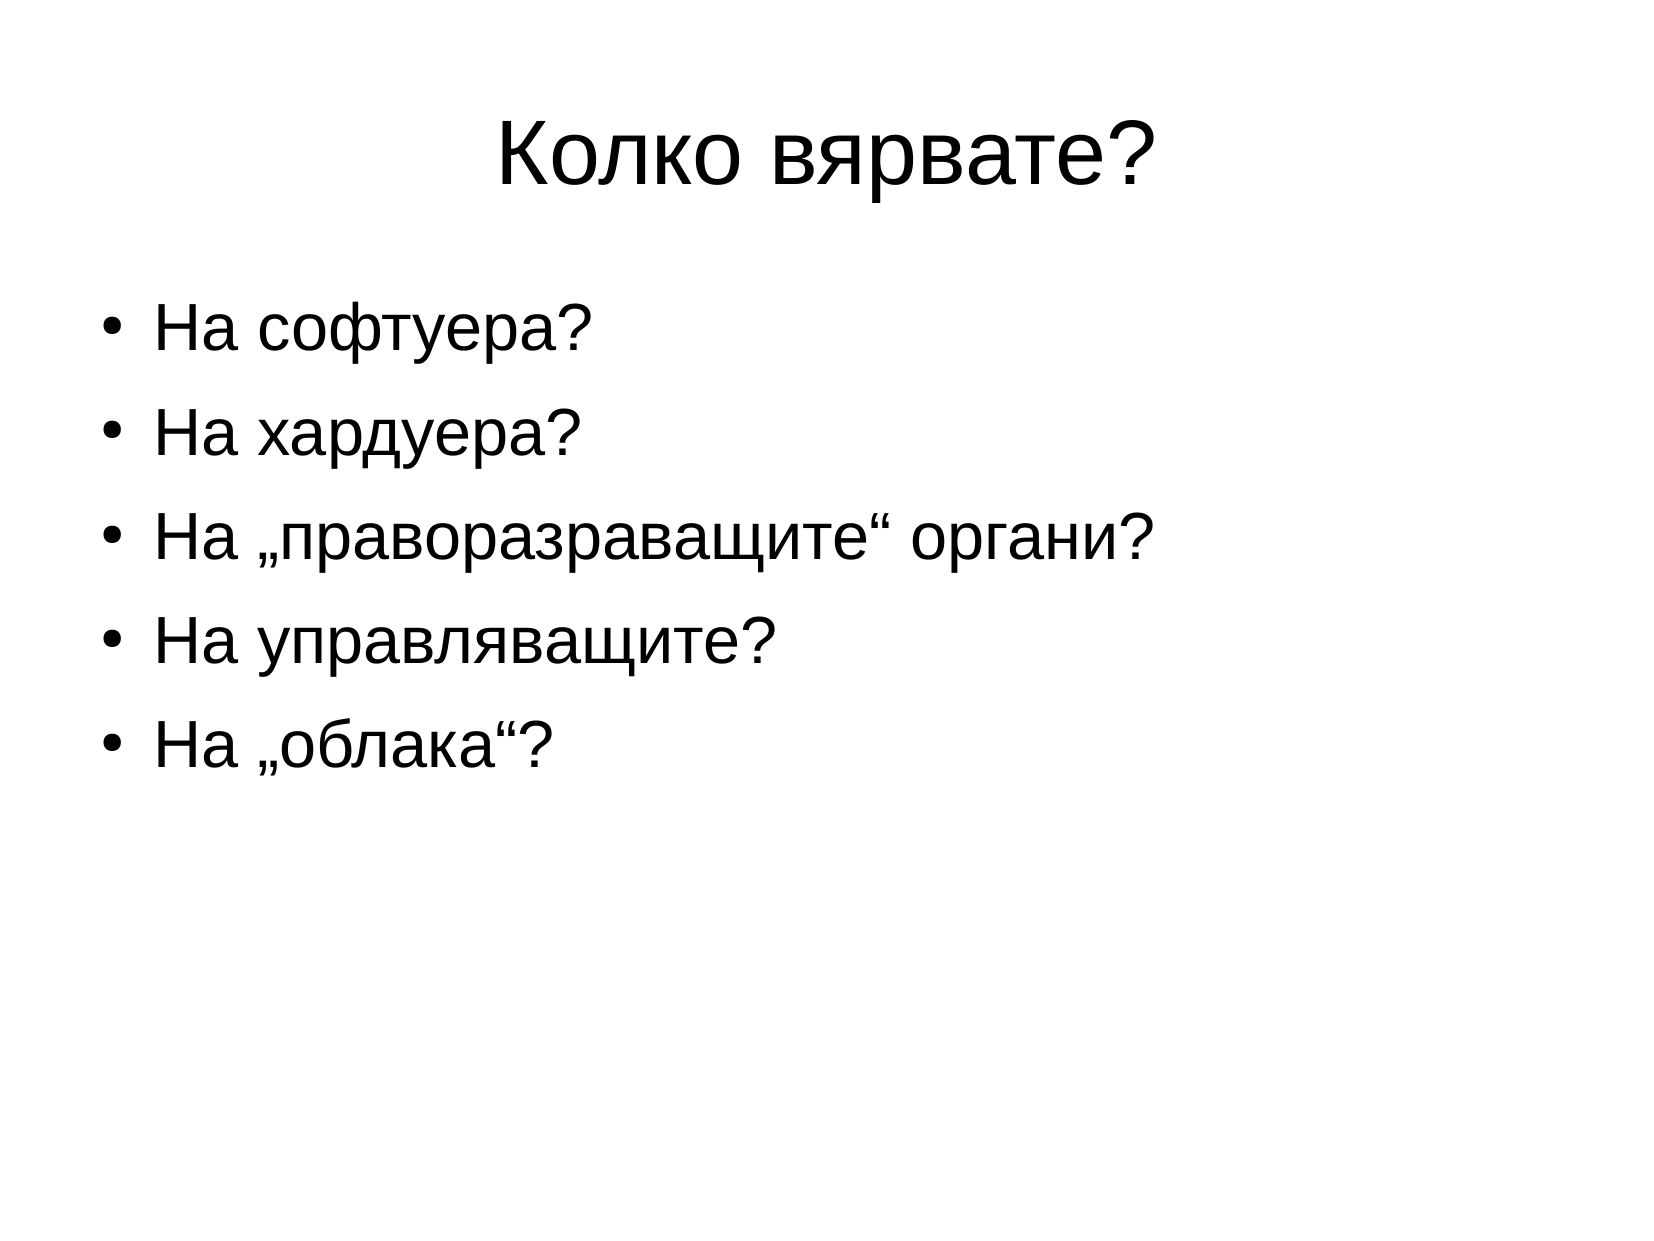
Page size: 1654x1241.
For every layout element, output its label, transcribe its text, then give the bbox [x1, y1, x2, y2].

list На софтуера? На хардуера? На „праворазраващите“ органи? На управляващите? На „облака“? [82, 290, 1538, 1010]
title Колко вярвате? [82, 49, 1571, 257]
